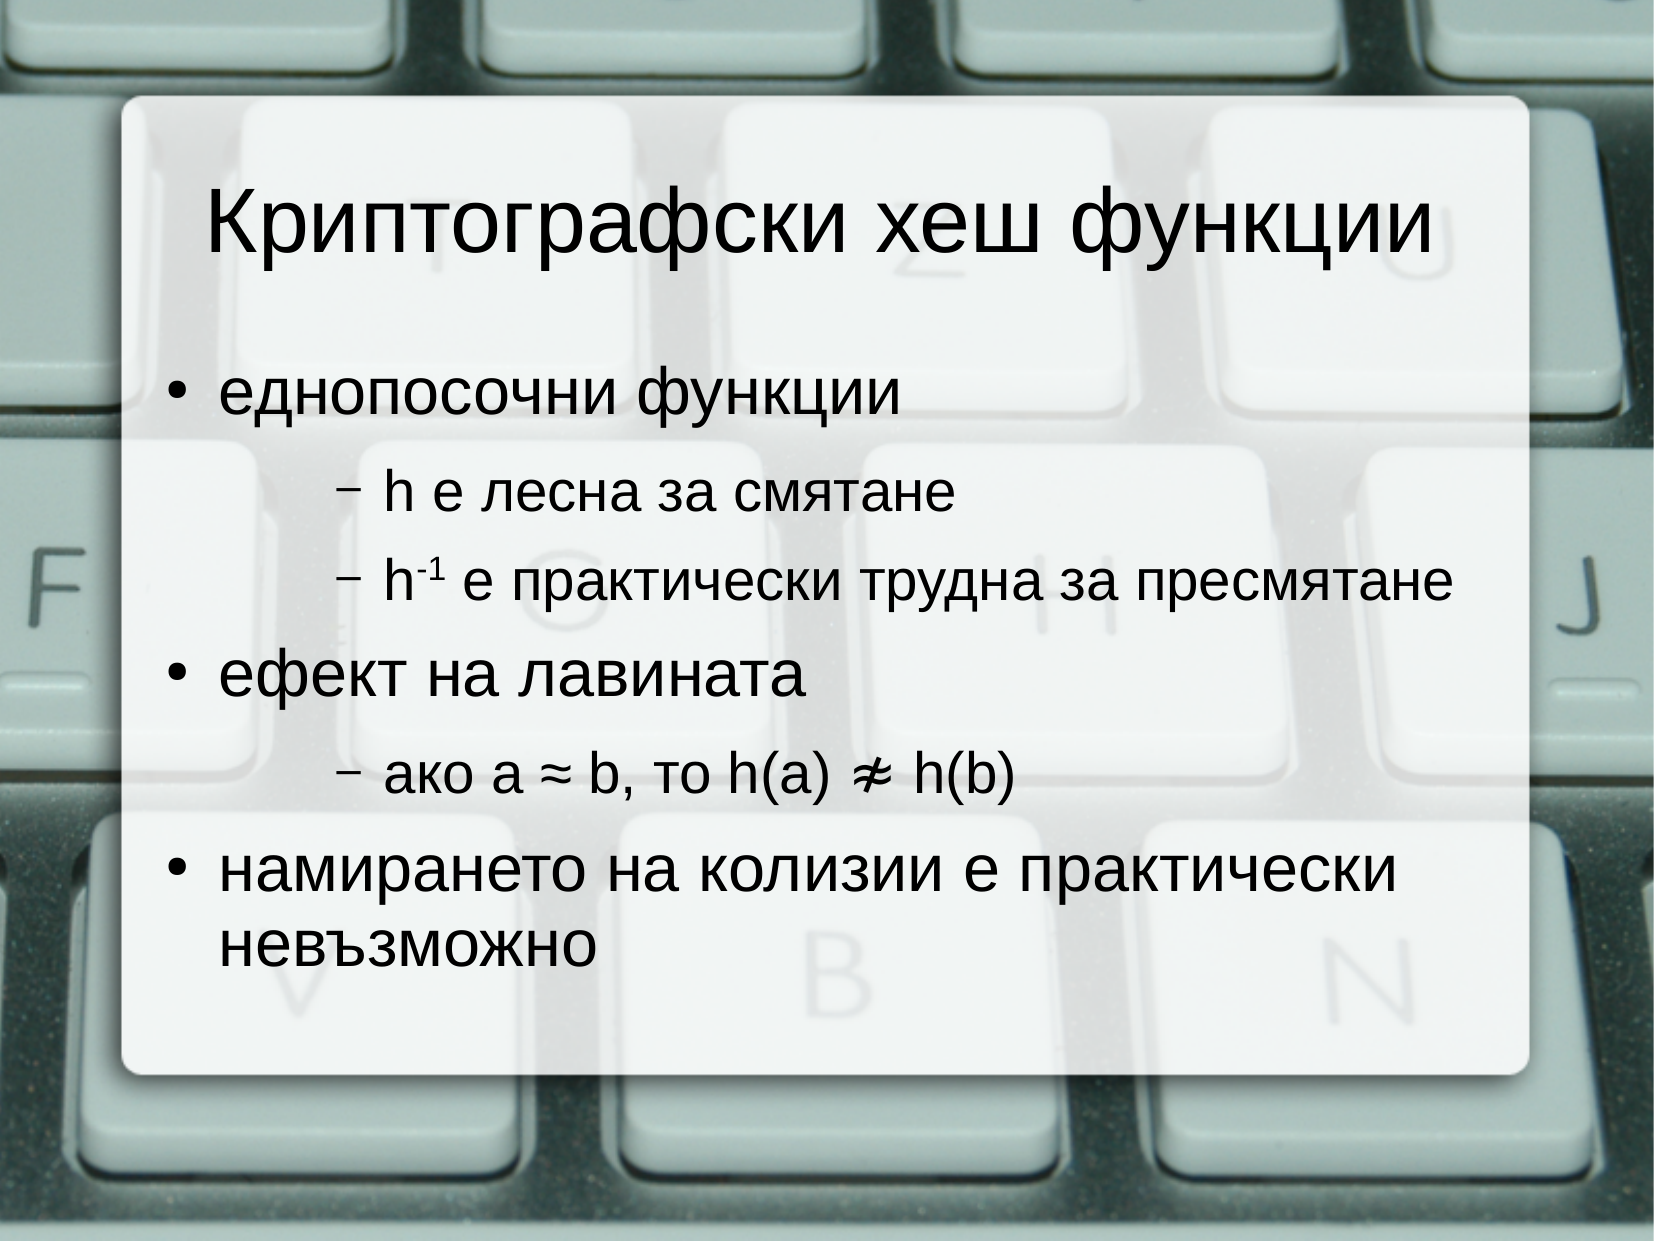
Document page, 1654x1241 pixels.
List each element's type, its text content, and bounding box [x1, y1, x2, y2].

list еднопосочни функции h е лесна за смятане h-1 е практически трудна за пресмятане ефект на лавината ако a ≈ b, то h(a) ≉ h(b) намирането на колизии е практически невъзможно [147, 354, 1506, 1074]
title Криптографски хеш функции [135, 117, 1506, 325]
picture [0, 0, 1654, 1241]
